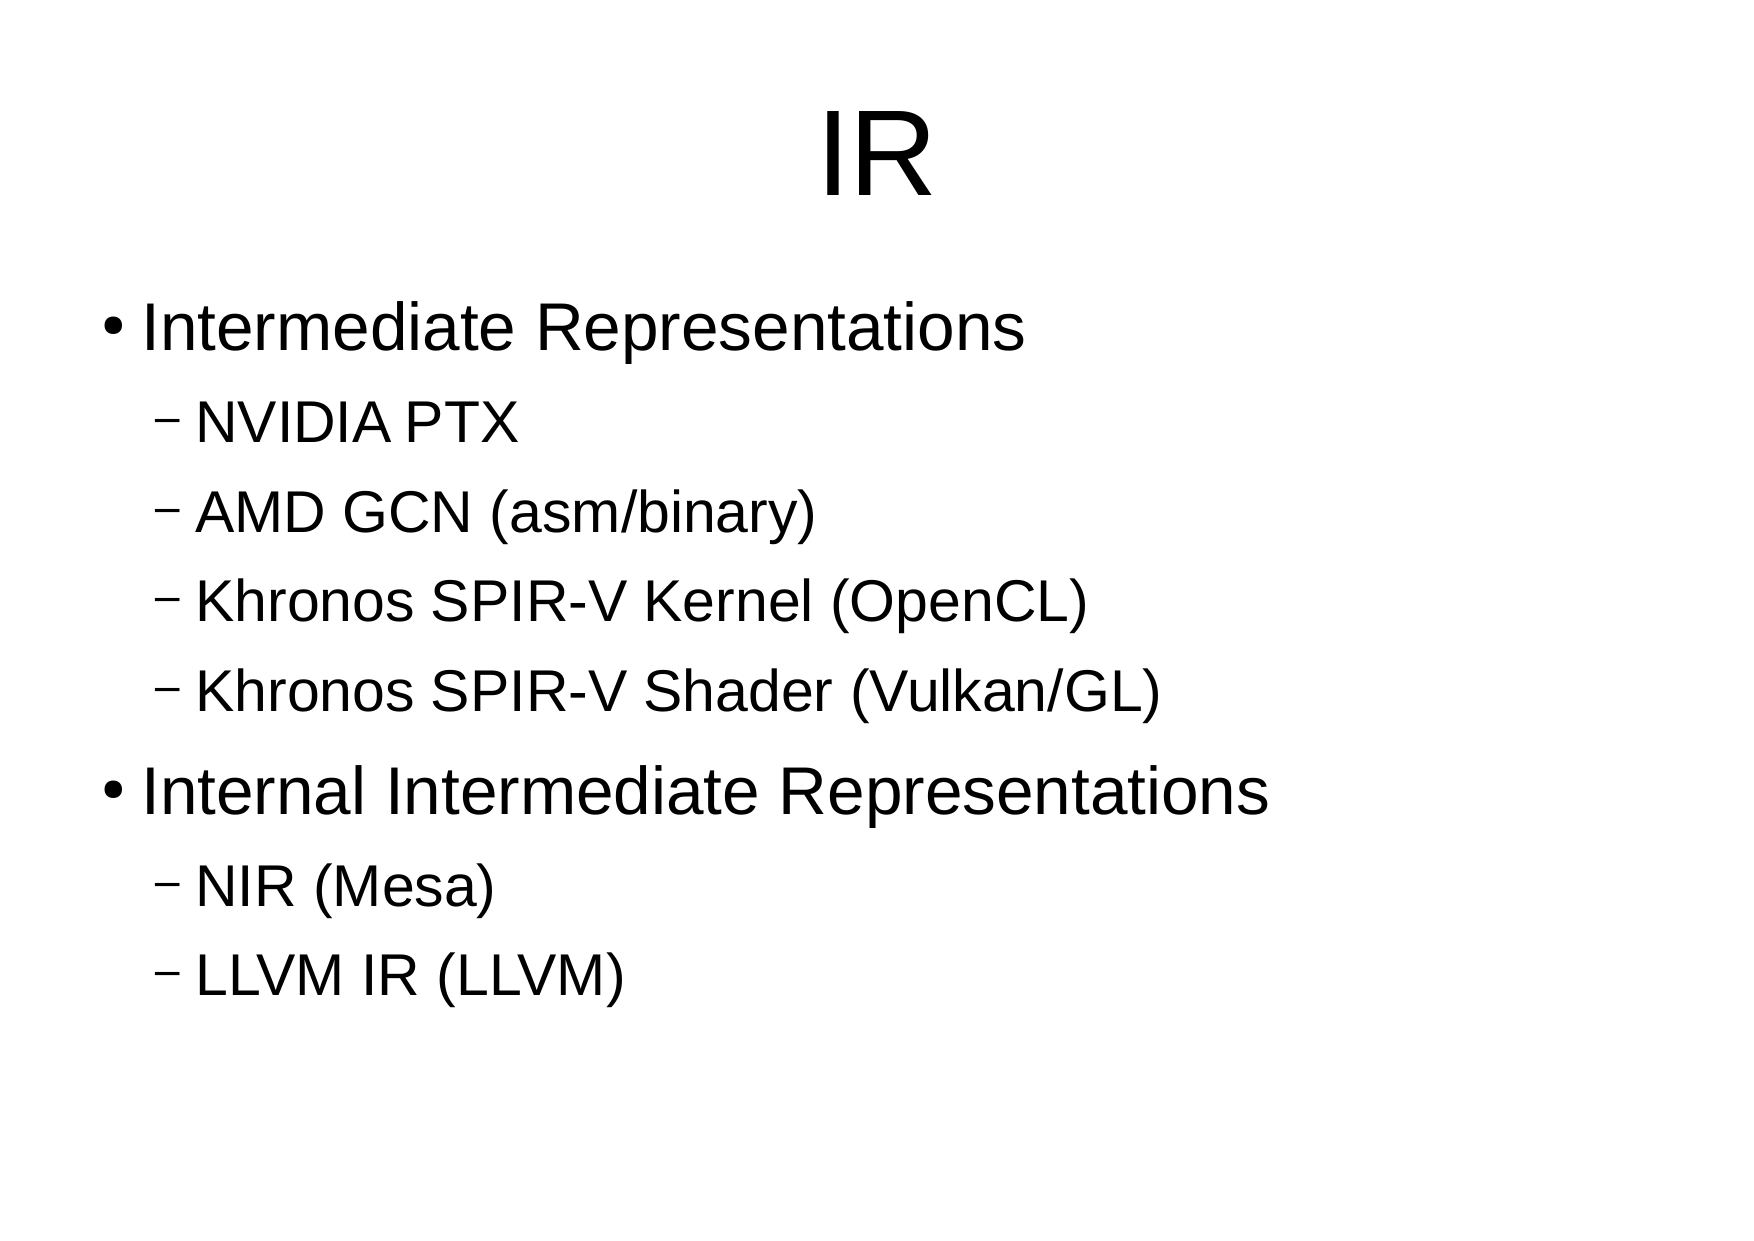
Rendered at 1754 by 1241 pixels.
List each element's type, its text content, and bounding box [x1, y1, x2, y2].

title IR [87, 16, 1667, 289]
list Intermediate Representations NVIDIA PTX AMD GCN (asm/binary) Khronos SPIR-V Kernel (OpenCL) Khronos SPIR-V Shader (Vulkan/GL) Internal Intermediate Representations NIR (Mesa) LLVM IR (LLVM) [87, 289, 1667, 1010]
